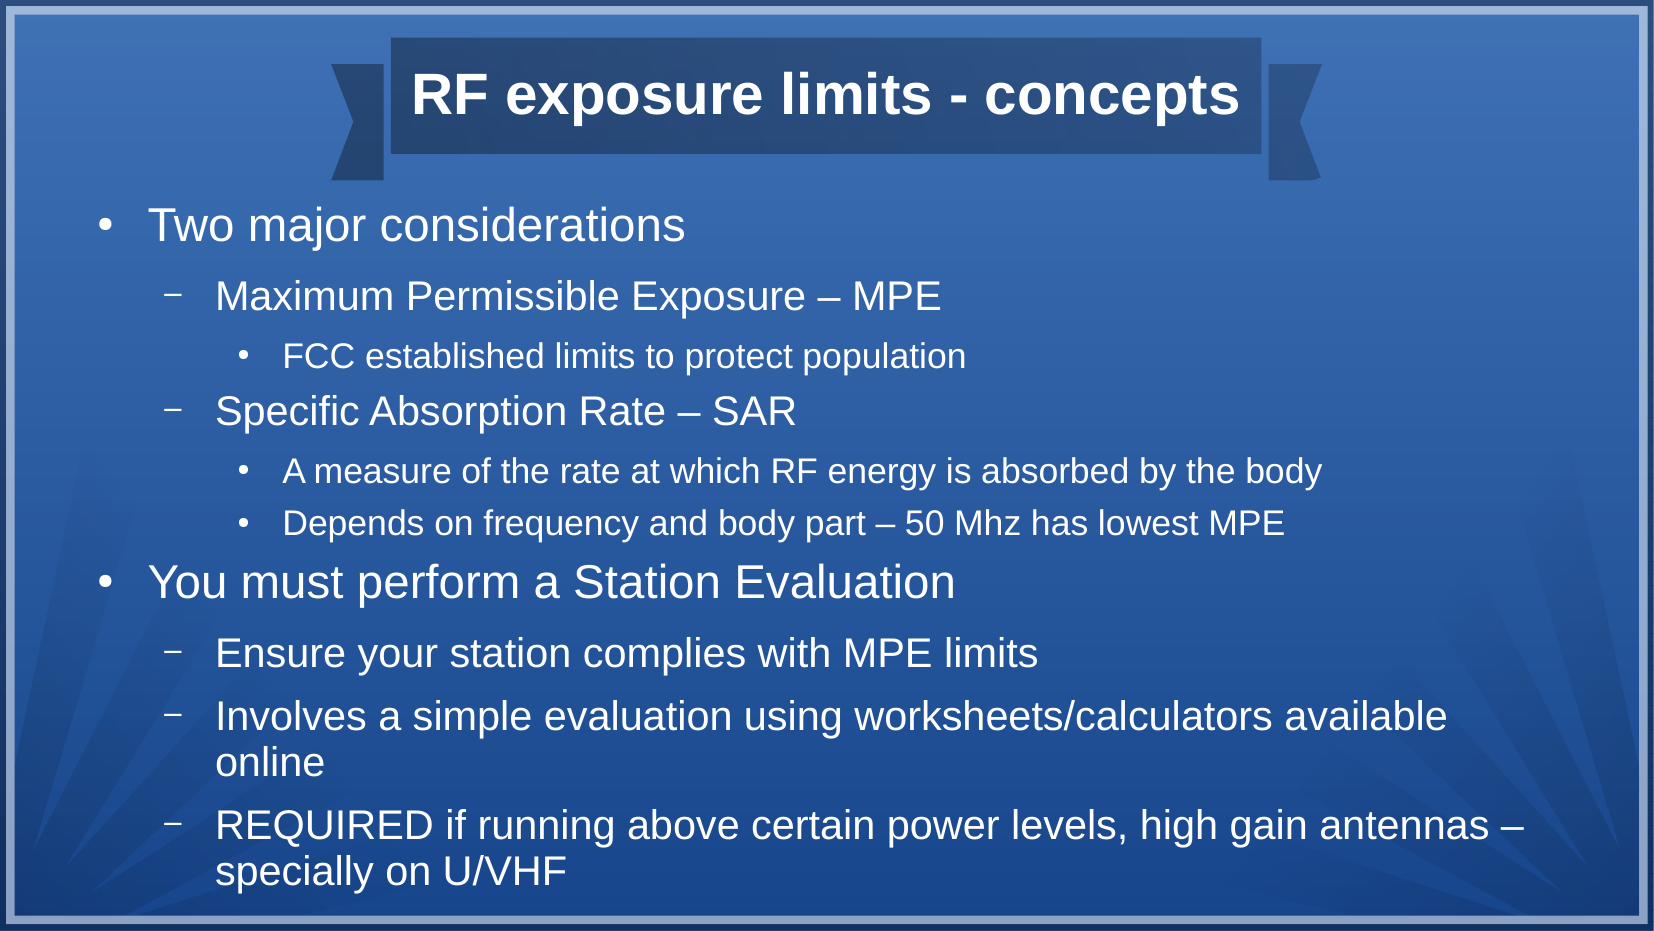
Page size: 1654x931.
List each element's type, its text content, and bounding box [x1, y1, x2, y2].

title RF exposure limits - concepts [389, 35, 1264, 154]
list Two major considerations Maximum Permissible Exposure – MPE FCC established limits to protect population Specific Absorption Rate – SAR A measure of the rate at which RF energy is absorbed by the body Depends on frequency and body part – 50 Mhz has lowest MPE You must perform a Station Evaluation Ensure your station complies with MPE limits Involves a simple evaluation using worksheets/calculators available online REQUIRED if running above certain power levels, high gain antennas – specially on U/VHF [80, 198, 1569, 901]
